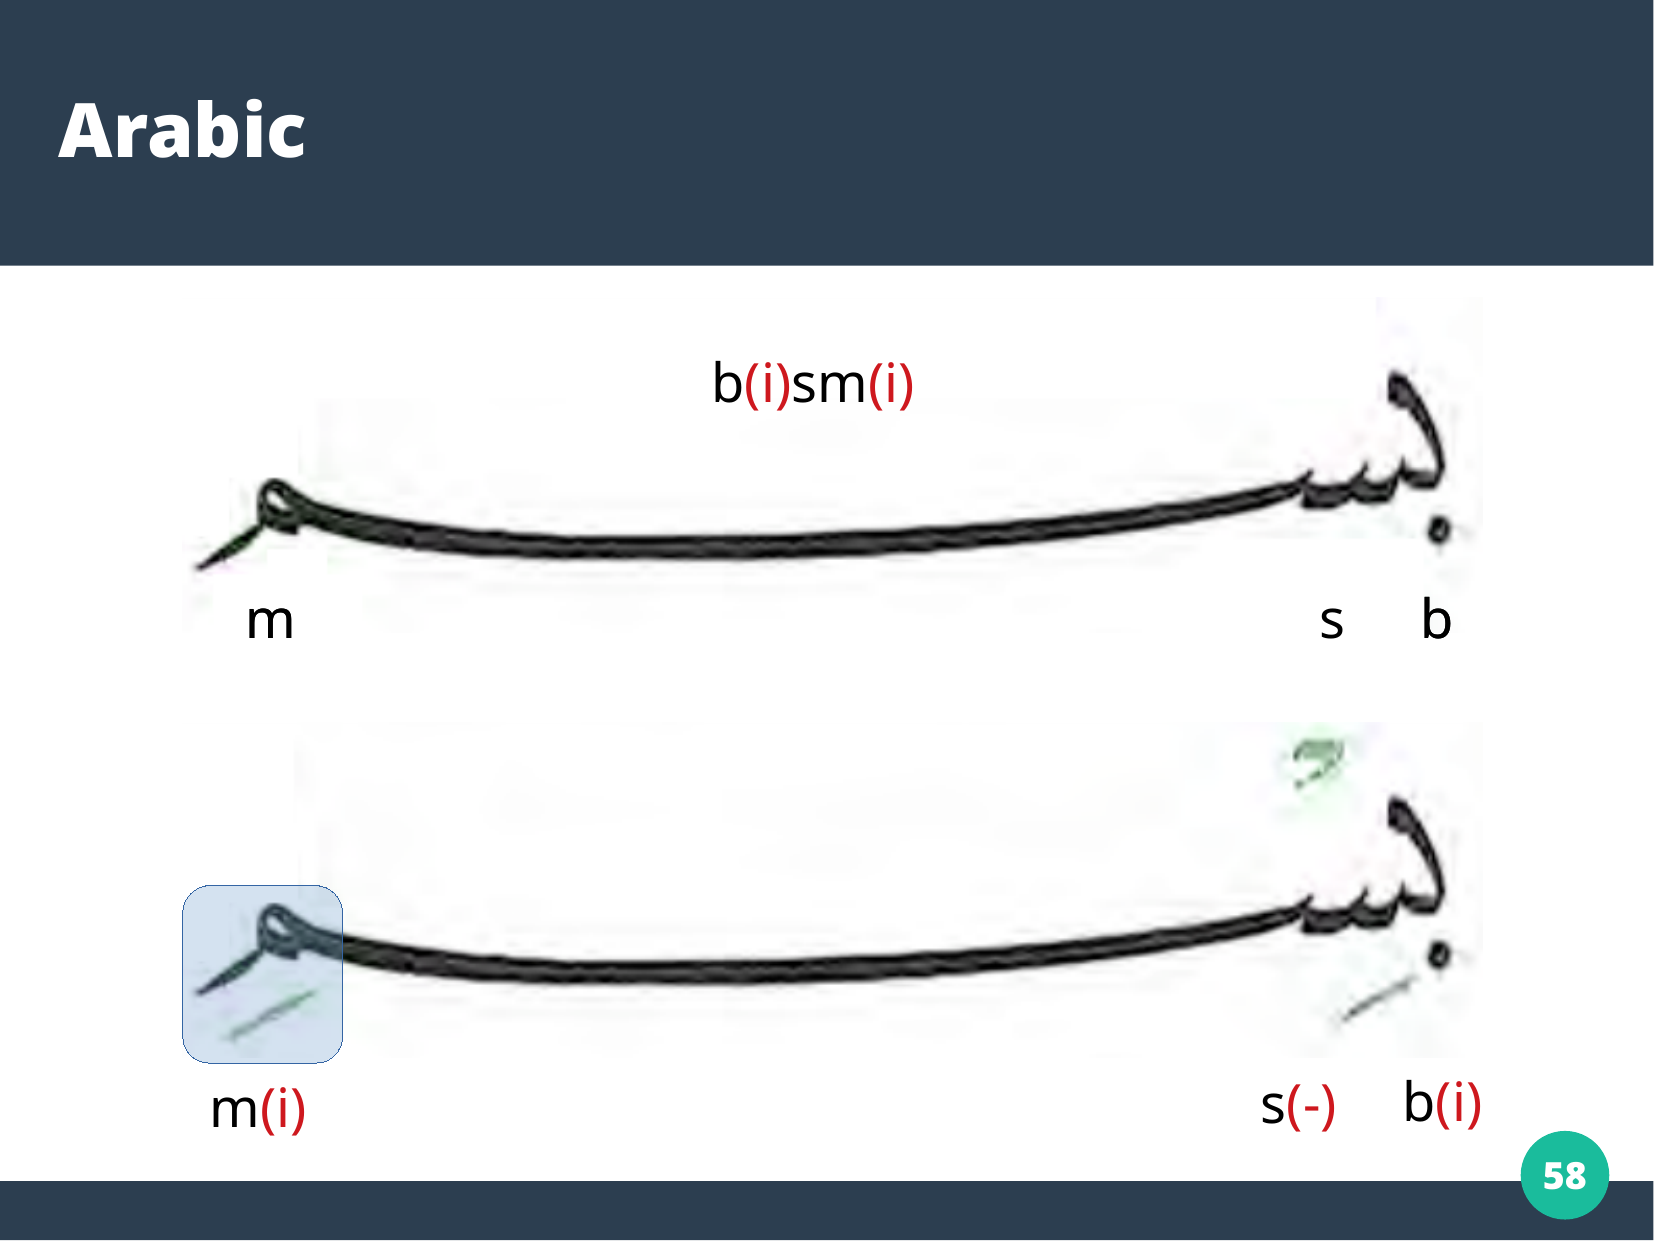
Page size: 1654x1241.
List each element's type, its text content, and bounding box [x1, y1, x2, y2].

title Arabic [59, 49, 1595, 207]
text_box s [1305, 572, 1365, 651]
text_box s(-) [1246, 1057, 1388, 1146]
text_box b [1405, 572, 1465, 651]
picture [182, 1039, 192, 1058]
text_box b(i)sm(i) [696, 336, 993, 438]
text_box m [230, 572, 308, 651]
text_box b(i) [1387, 1056, 1518, 1146]
picture [182, 297, 1483, 633]
text_box [182, 885, 343, 1061]
picture [182, 722, 1483, 1058]
text_box m(i) [194, 1061, 343, 1146]
